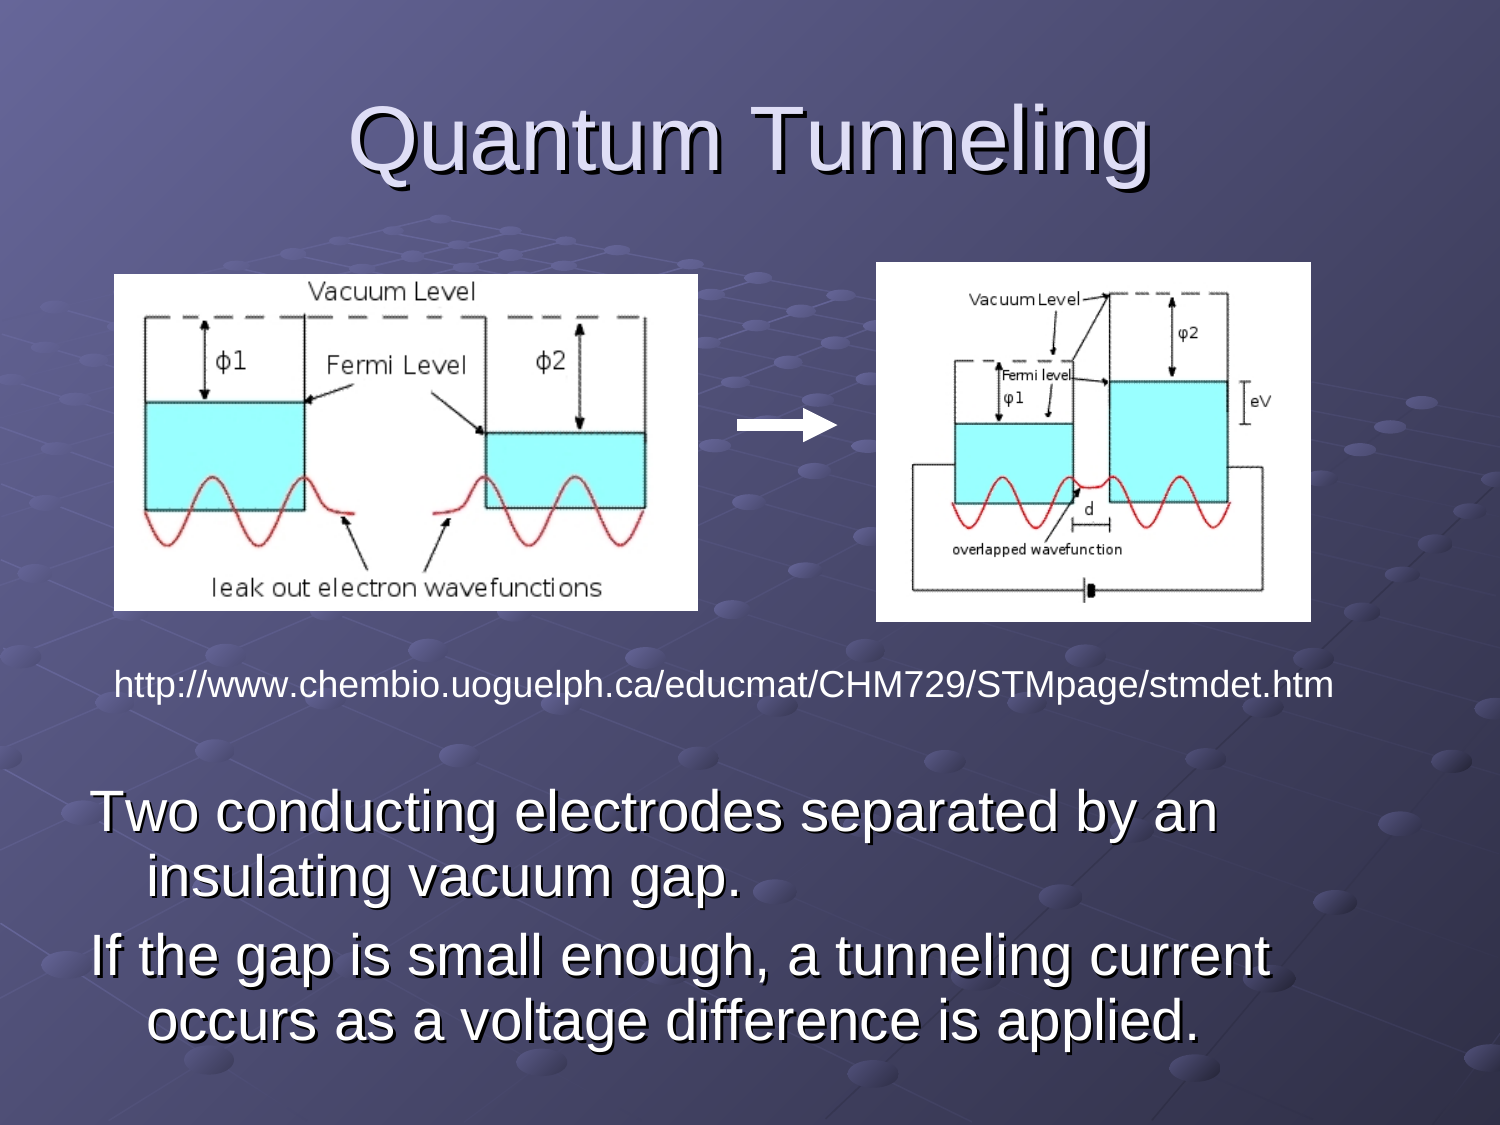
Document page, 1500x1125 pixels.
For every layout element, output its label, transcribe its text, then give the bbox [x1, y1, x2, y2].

list Two conducting electrodes separated by an insulating vacuum gap. If the gap is small enough, a tunneling current occurs as a voltage difference is applied. [75, 770, 1426, 1125]
title Quantum Tunneling [75, 45, 1426, 233]
picture [876, 262, 1311, 622]
picture [114, 274, 698, 611]
text_box http://www.chembio.uoguelph.ca/educmat/CHM729/STMpage/stmdet.htm [98, 652, 1351, 713]
